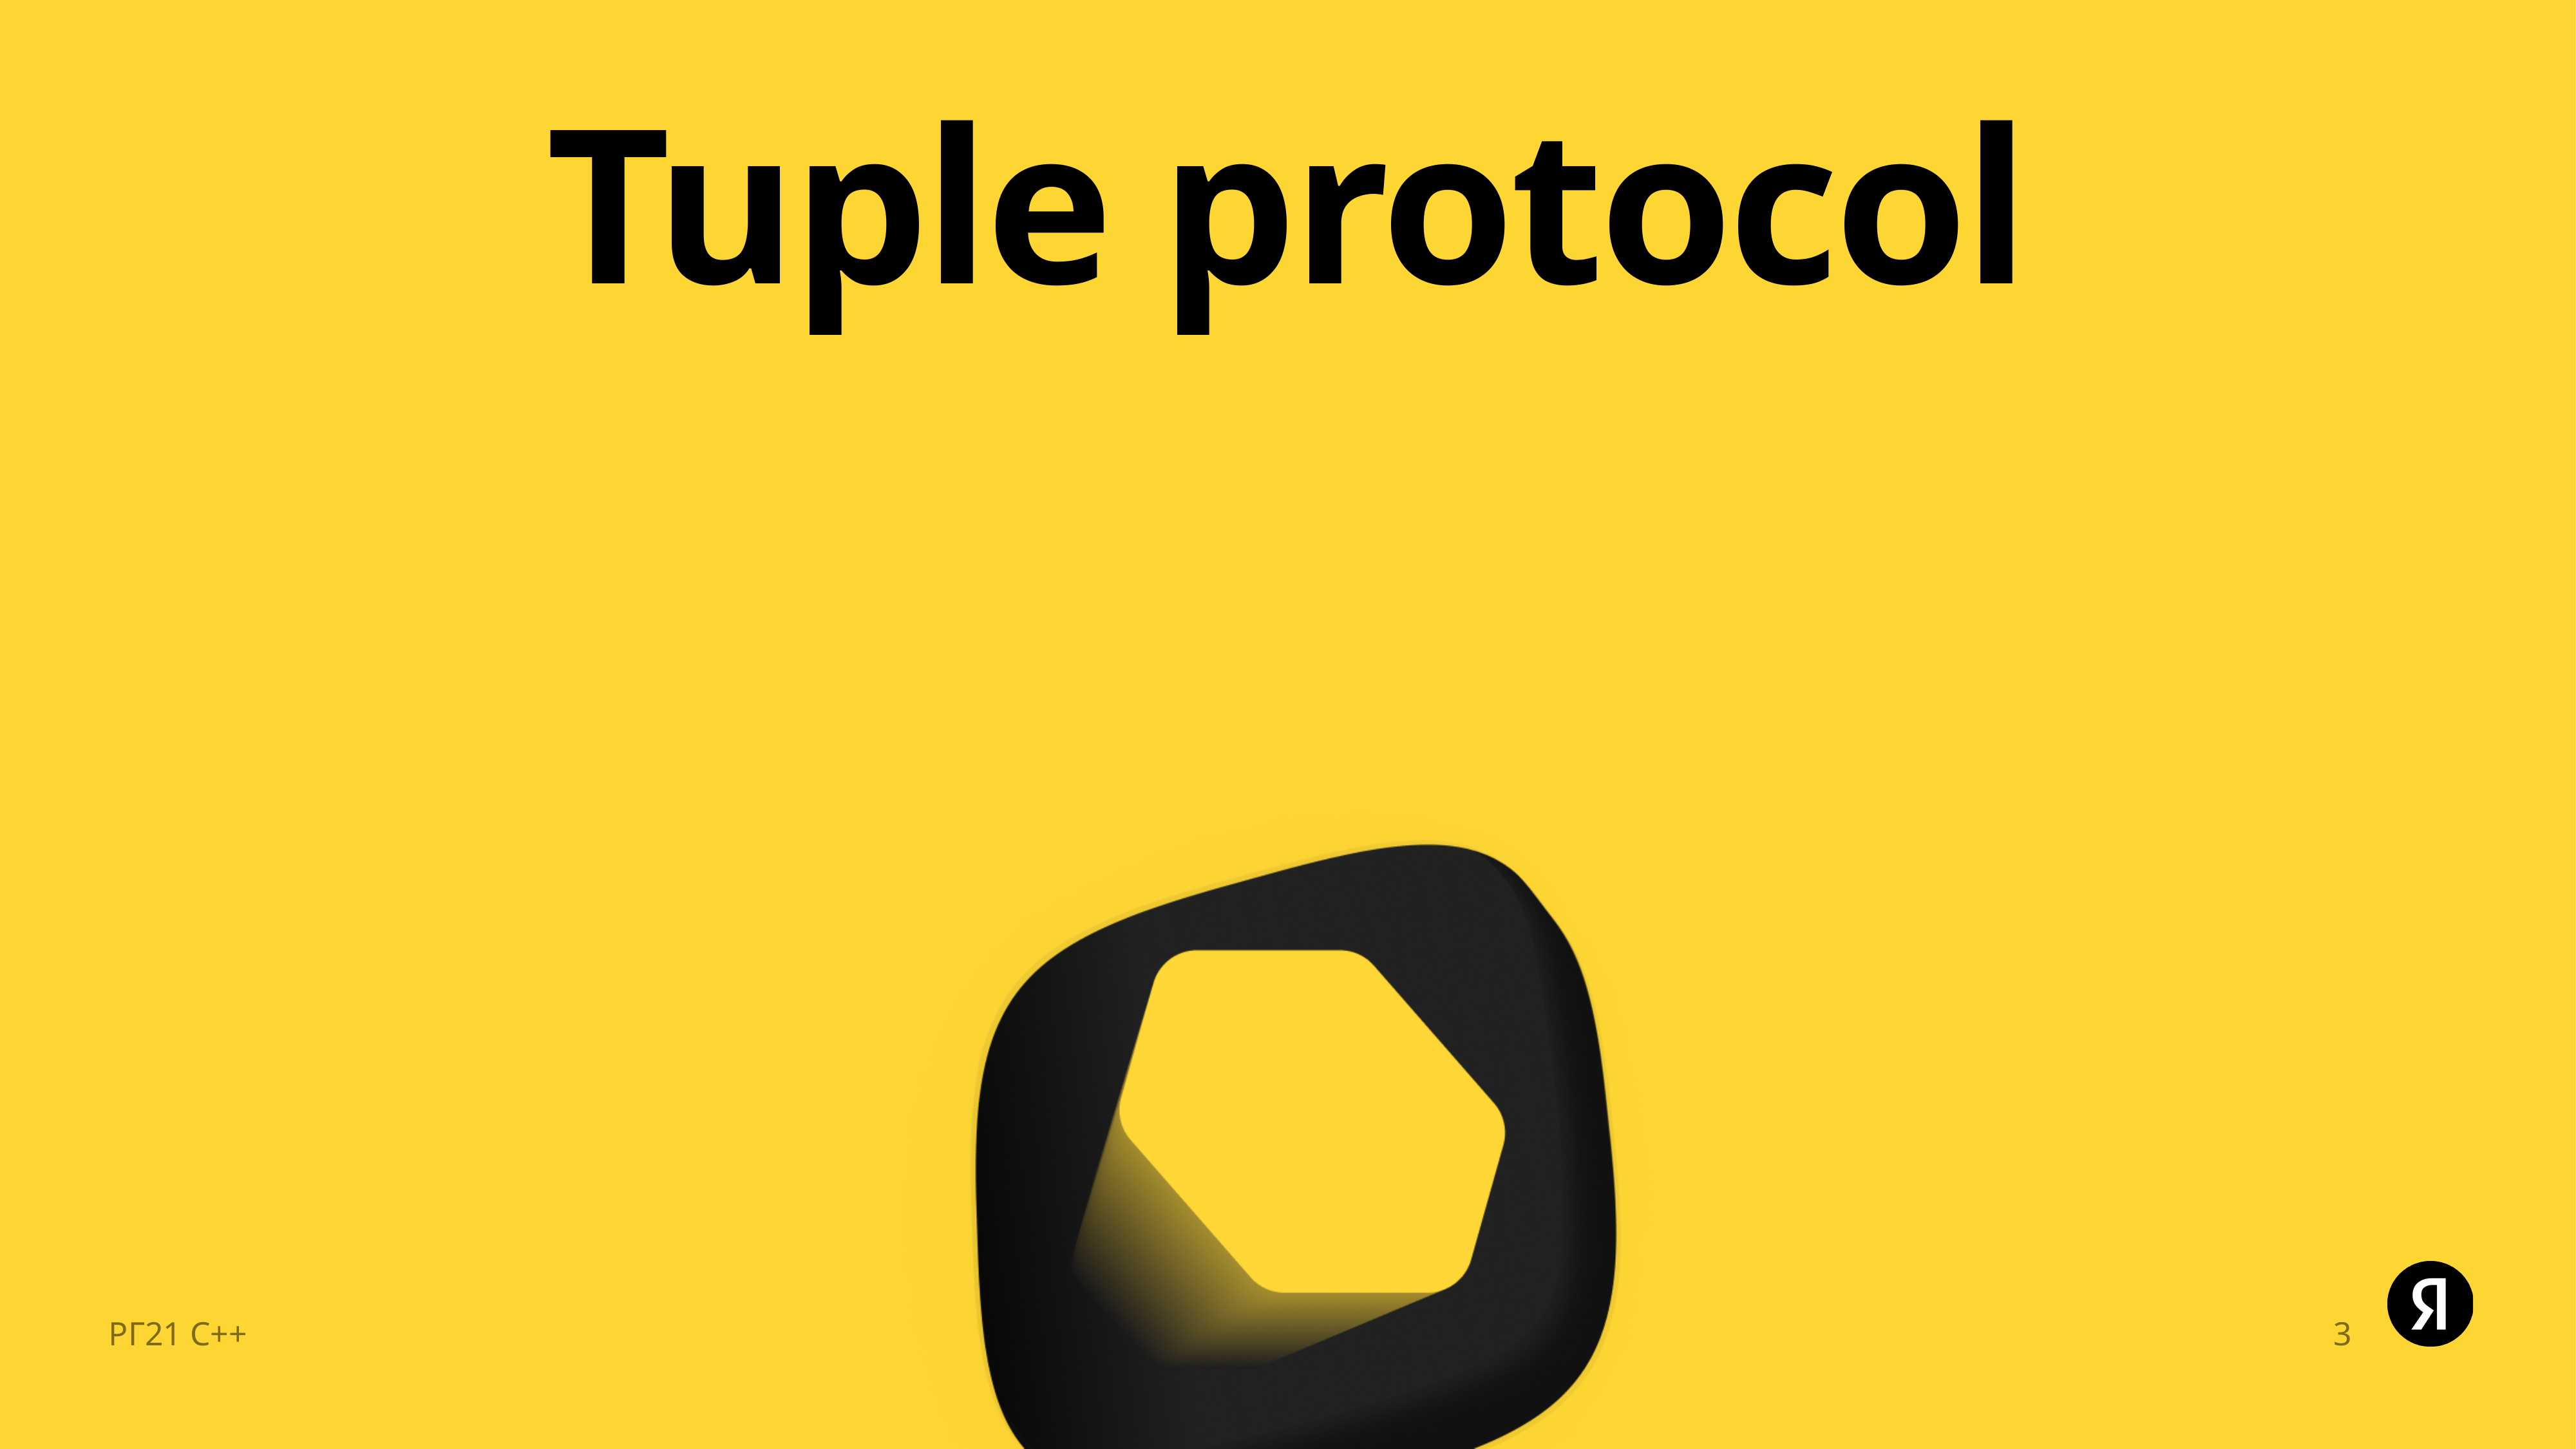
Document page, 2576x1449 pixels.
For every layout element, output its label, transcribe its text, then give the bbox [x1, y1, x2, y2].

picture [578, 782, 1938, 1449]
title Tuple protocol [104, 97, 2471, 329]
picture [2387, 1261, 2474, 1347]
